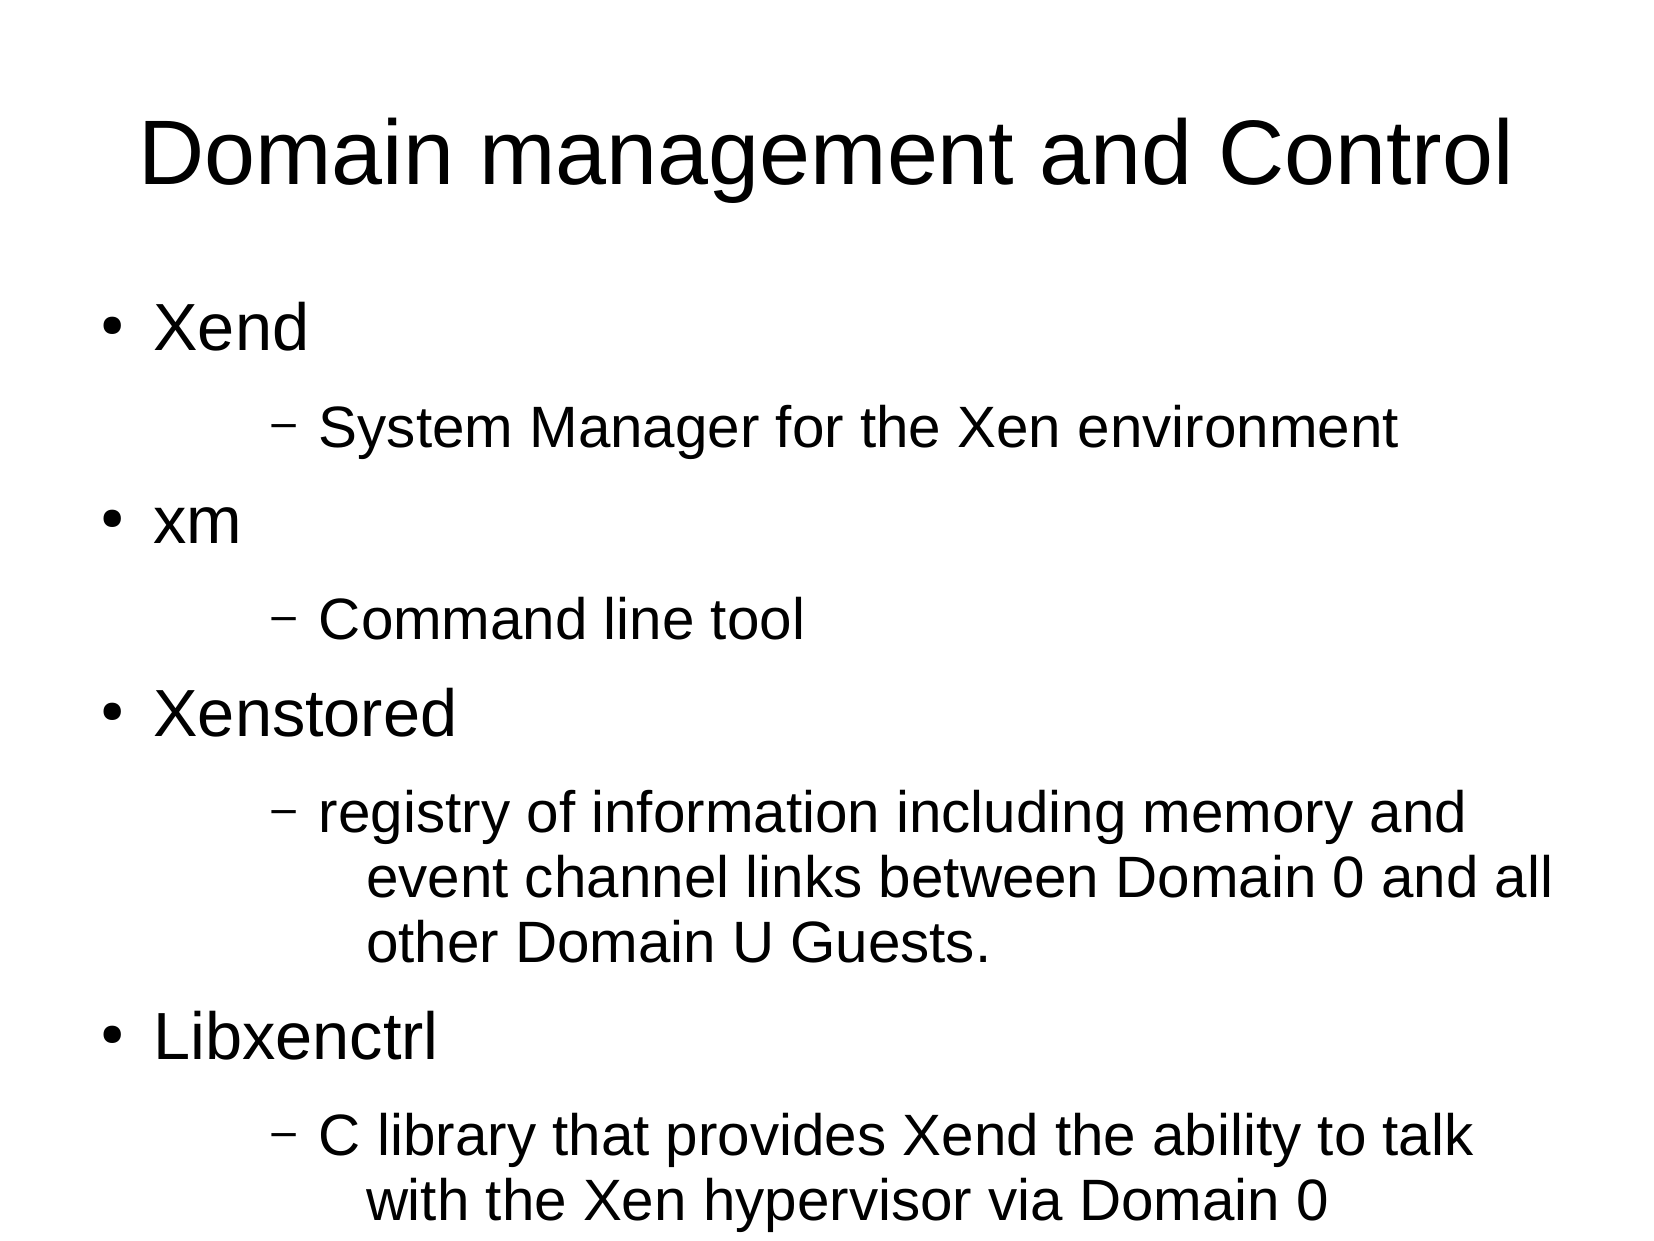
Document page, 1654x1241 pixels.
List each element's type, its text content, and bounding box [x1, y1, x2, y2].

list Xend System Manager for the Xen environment xm Command line tool Xenstored registry of information including memory and event channel links between Domain 0 and all other Domain U Guests. Libxenctrl C library that provides Xend the ability to talk with the Xen hypervisor via Domain 0 [82, 290, 1571, 1234]
title Domain management and Control [82, 49, 1571, 257]
